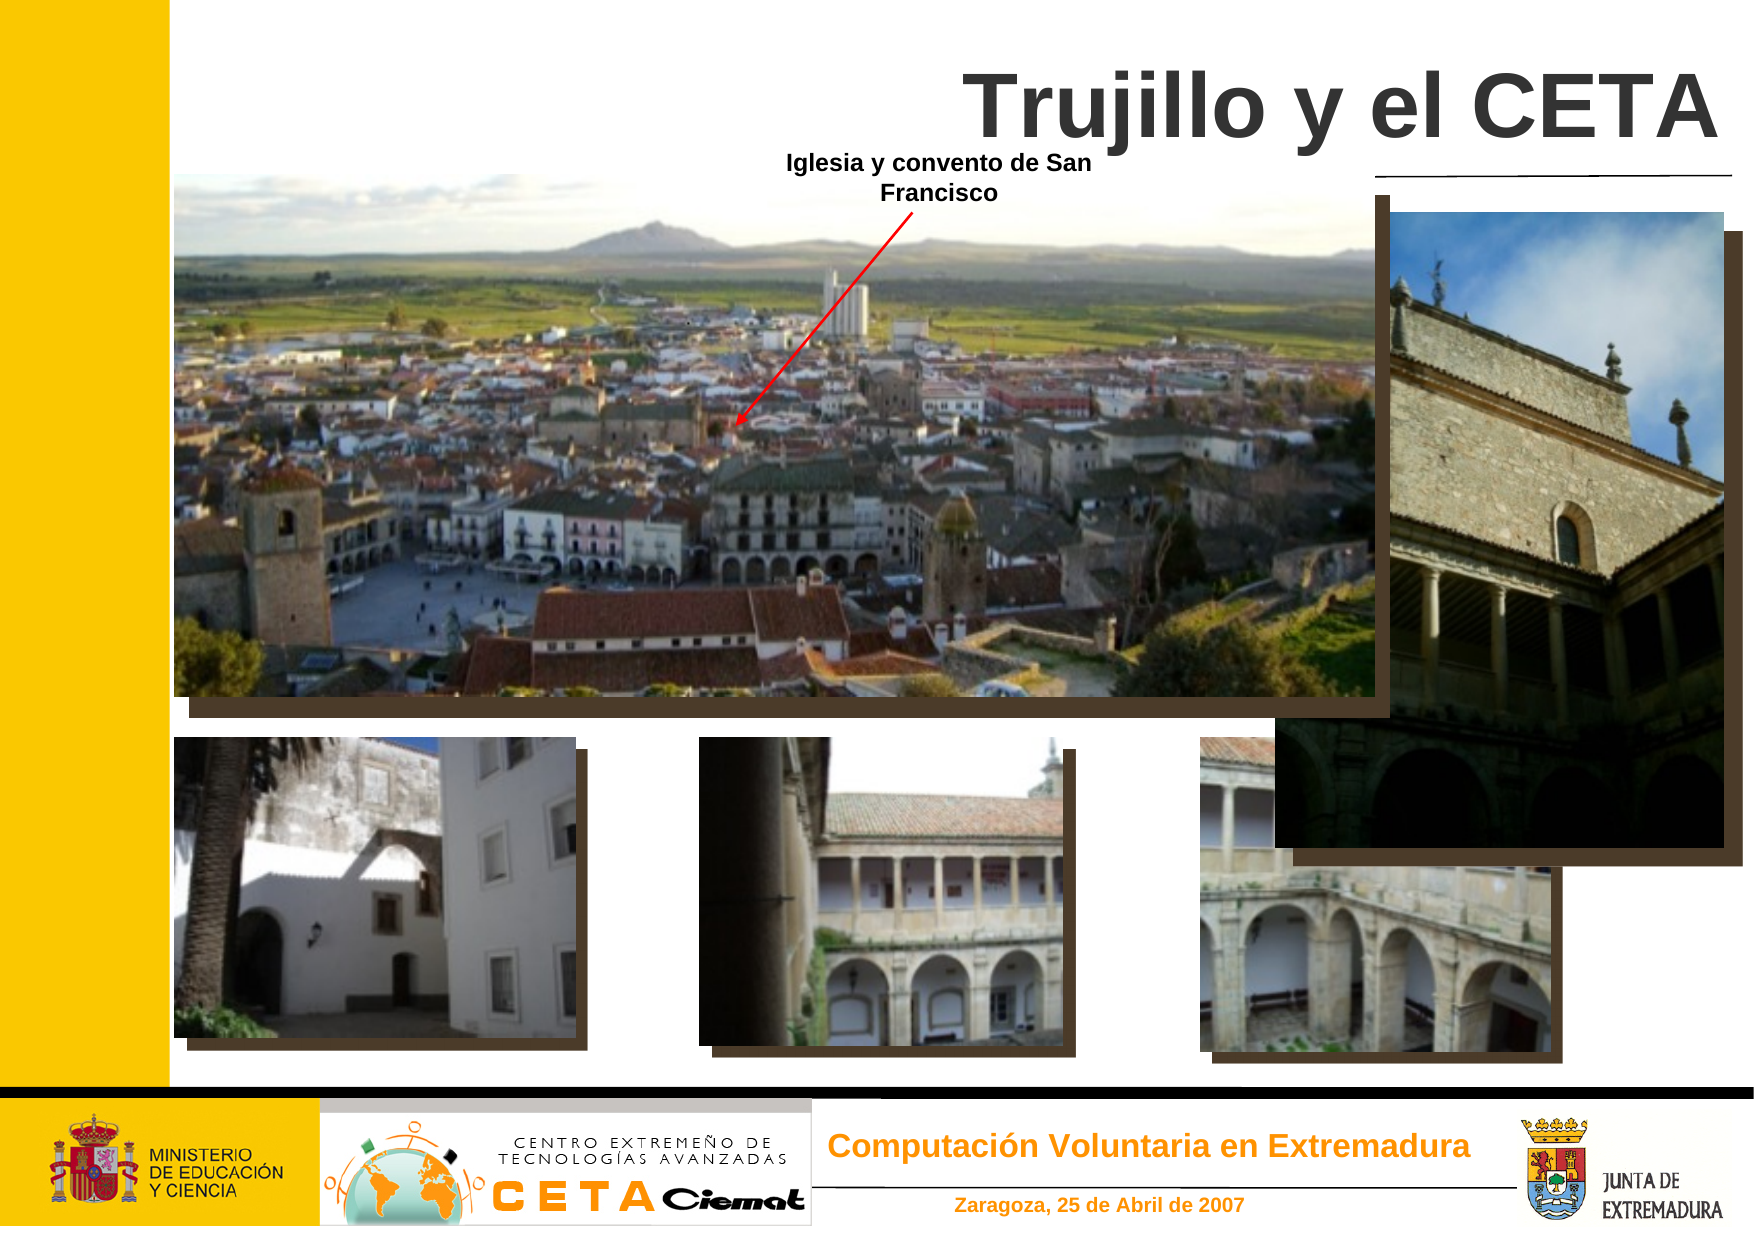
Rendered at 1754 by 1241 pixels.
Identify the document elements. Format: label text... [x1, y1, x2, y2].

picture [0, 1098, 812, 1226]
picture [699, 737, 1063, 1046]
picture [1517, 1109, 1732, 1227]
picture [174, 737, 576, 1039]
picture [174, 208, 1375, 697]
picture [1200, 212, 1724, 1052]
title Trujillo y el CETA [146, 0, 1723, 208]
text_box Iglesia y convento de San Francisco [713, 137, 1166, 217]
